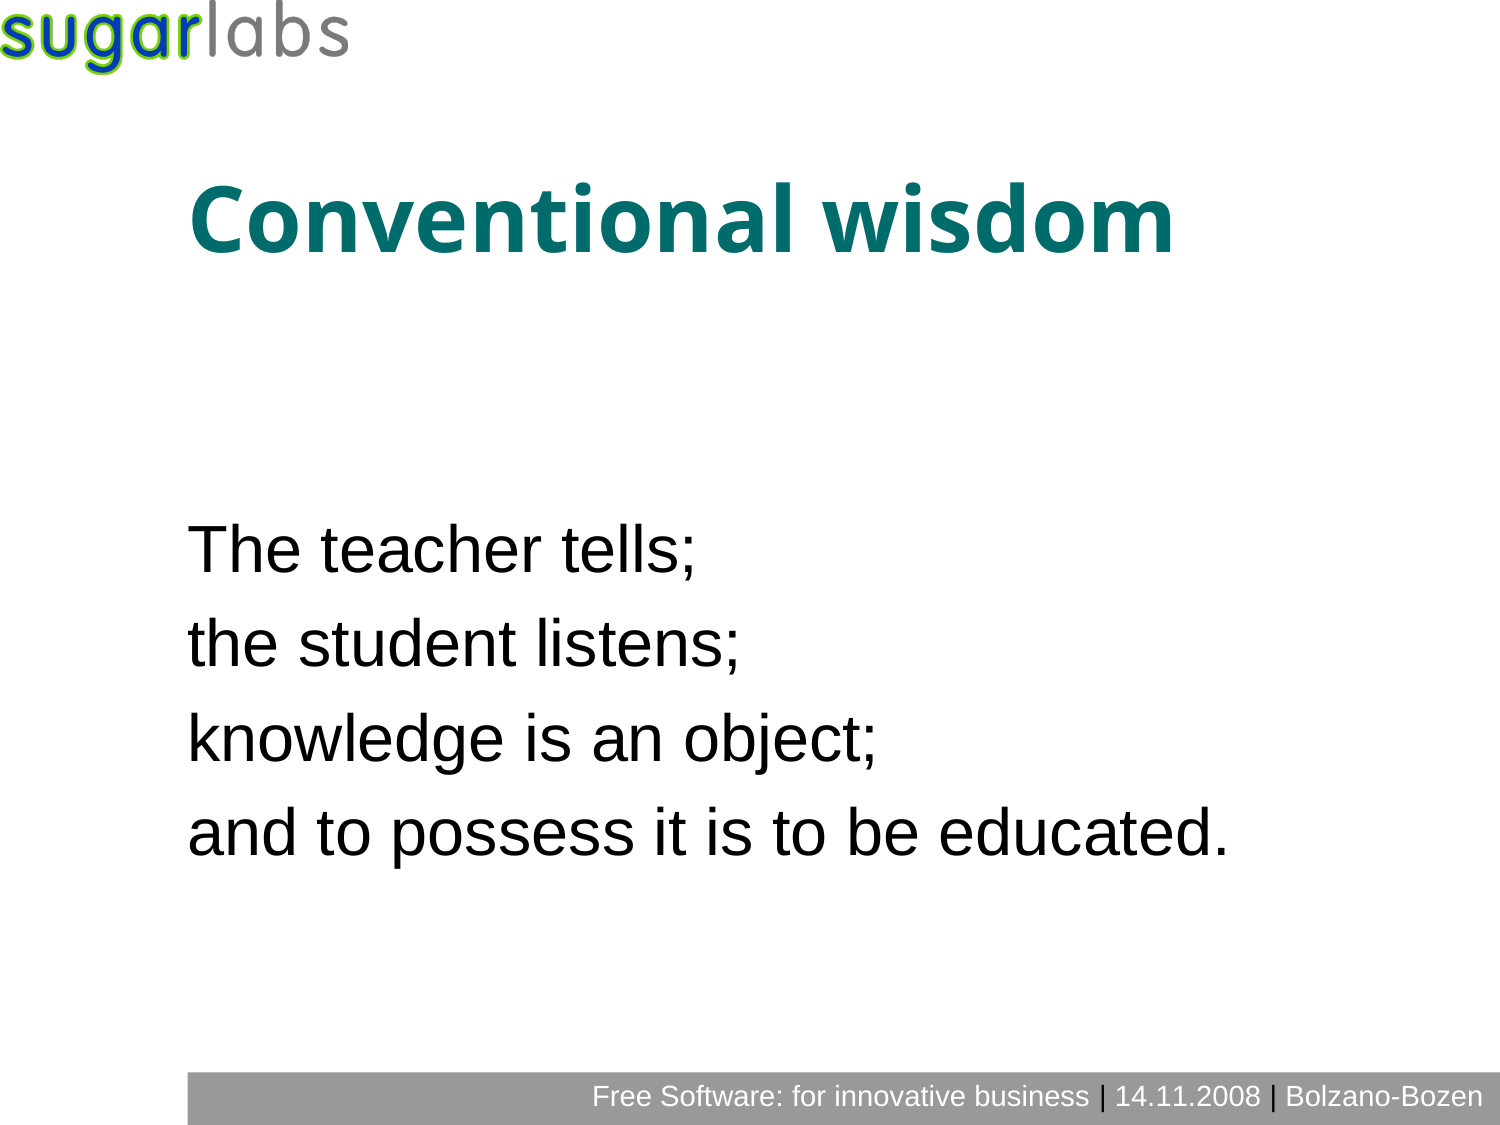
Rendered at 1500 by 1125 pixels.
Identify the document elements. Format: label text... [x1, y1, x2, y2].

subtitle The teacher tells; the student listens; knowledge is an object; and to possess it is to be educated. [187, 337, 1425, 1042]
title Conventional wisdom [187, 75, 1500, 338]
picture [0, 0, 348, 75]
